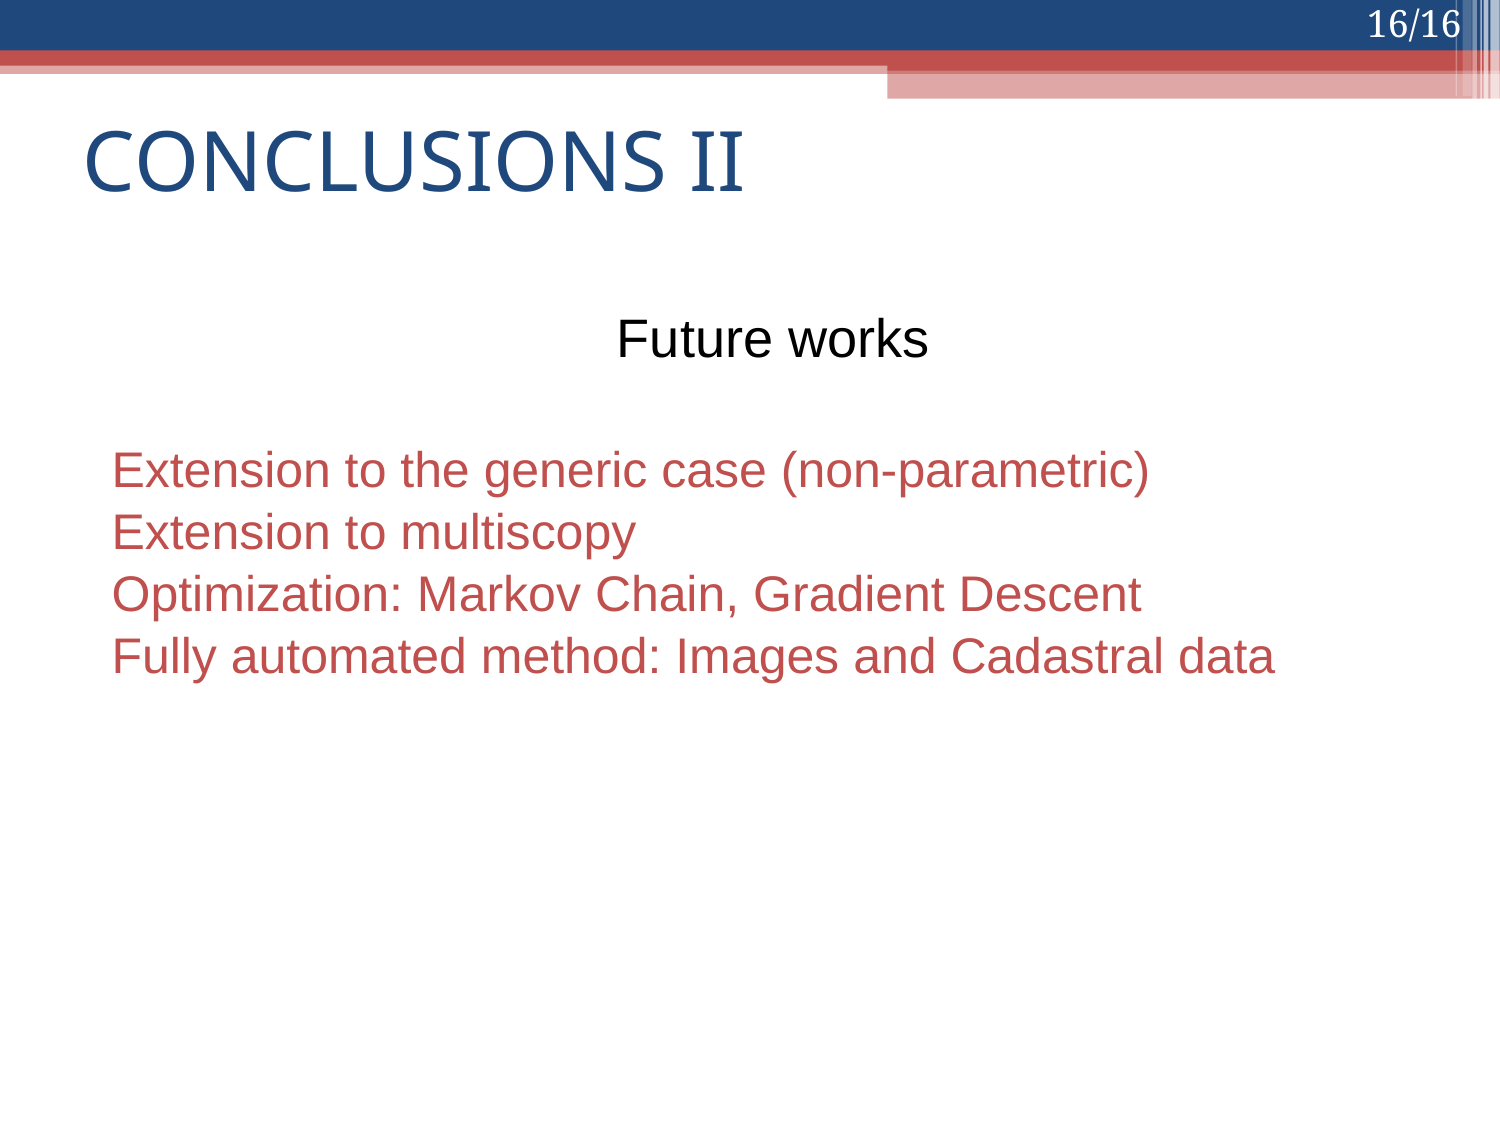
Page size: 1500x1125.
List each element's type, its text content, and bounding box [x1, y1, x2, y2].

title CONCLUSIONS II [67, 88, 1418, 230]
text_box <numéro>/16 [1351, 0, 1477, 60]
list Future works Extension to the generic case (non-parametric) Extension to multiscopy Optimization: Markov Chain, Gradient Descent Fully automated method: Images and Cadastral data [29, 234, 1500, 1006]
